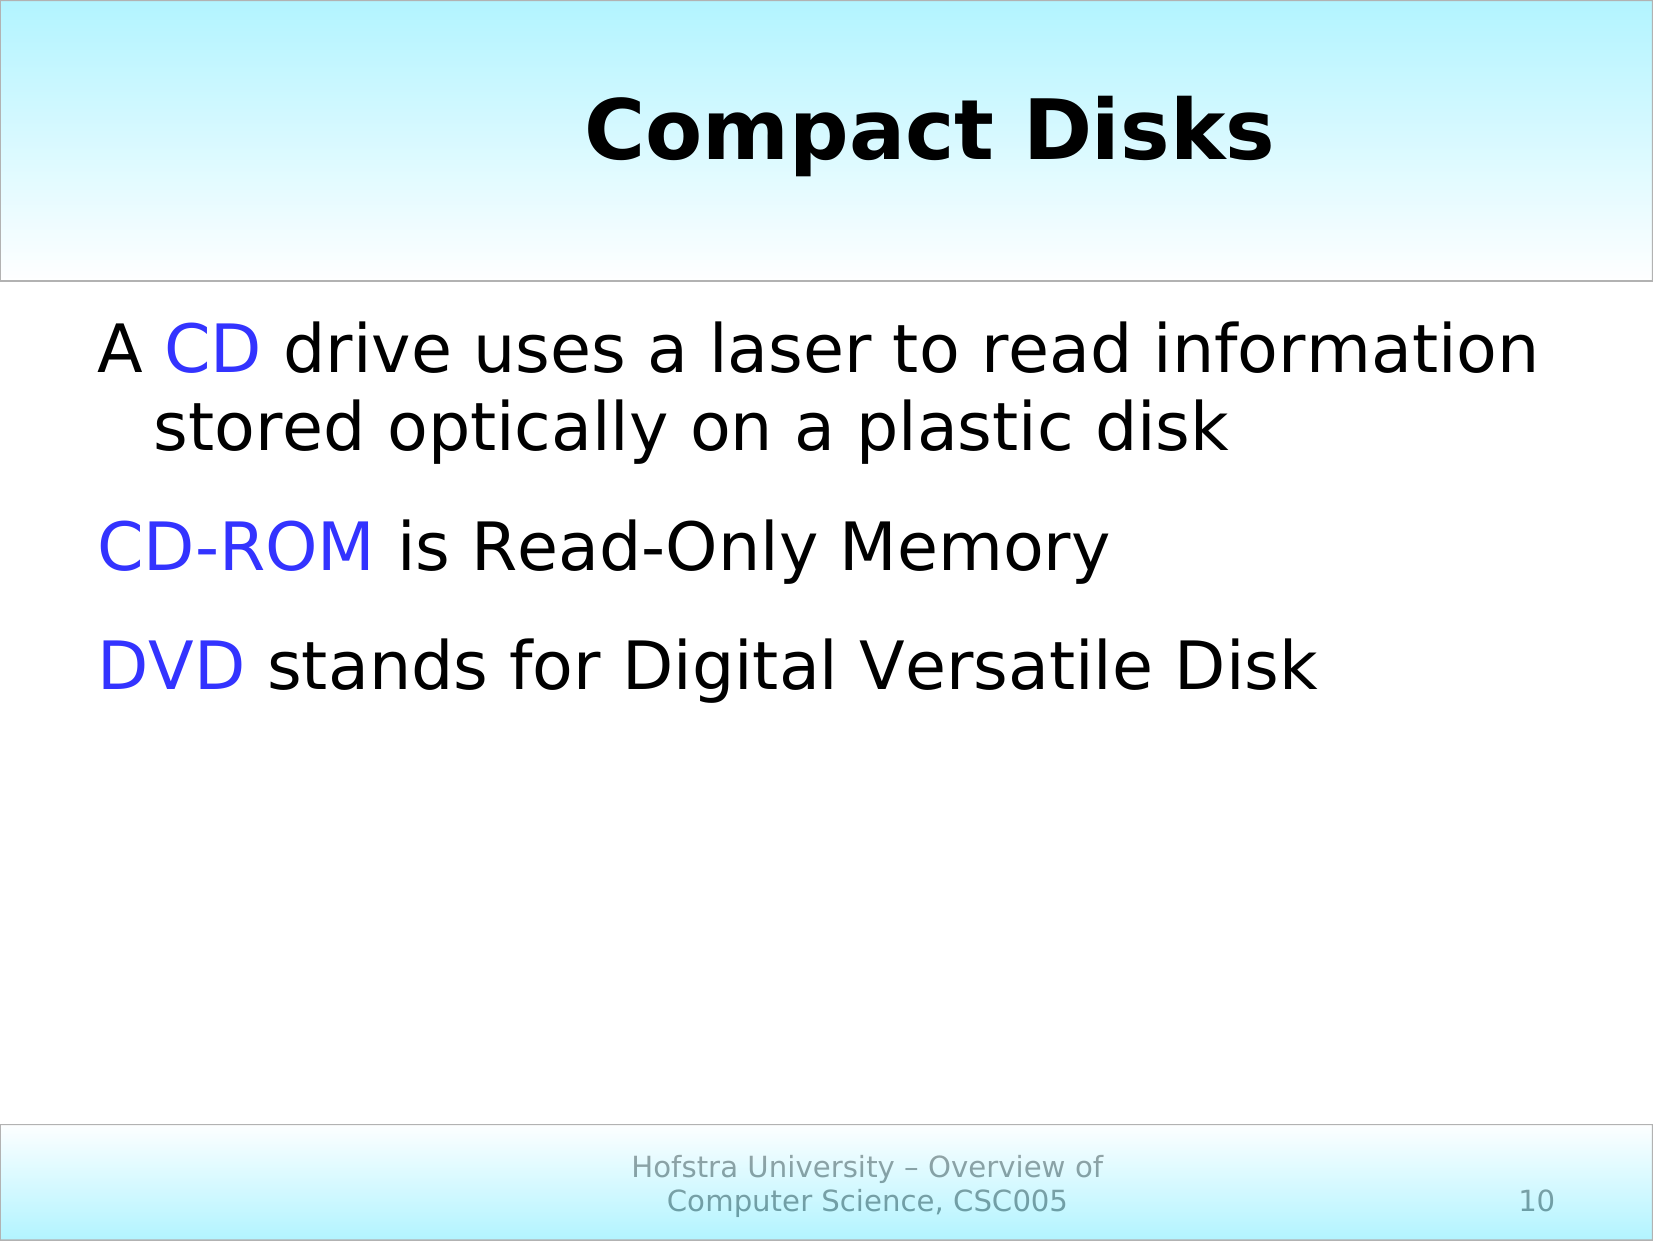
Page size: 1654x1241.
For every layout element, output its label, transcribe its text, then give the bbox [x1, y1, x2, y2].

title Compact Disks [247, 27, 1612, 235]
list A CD drive uses a laser to read information stored optically on a plastic disk CD-ROM is Read-Only Memory DVD stands for Digital Versatile Disk [82, 303, 1571, 1131]
